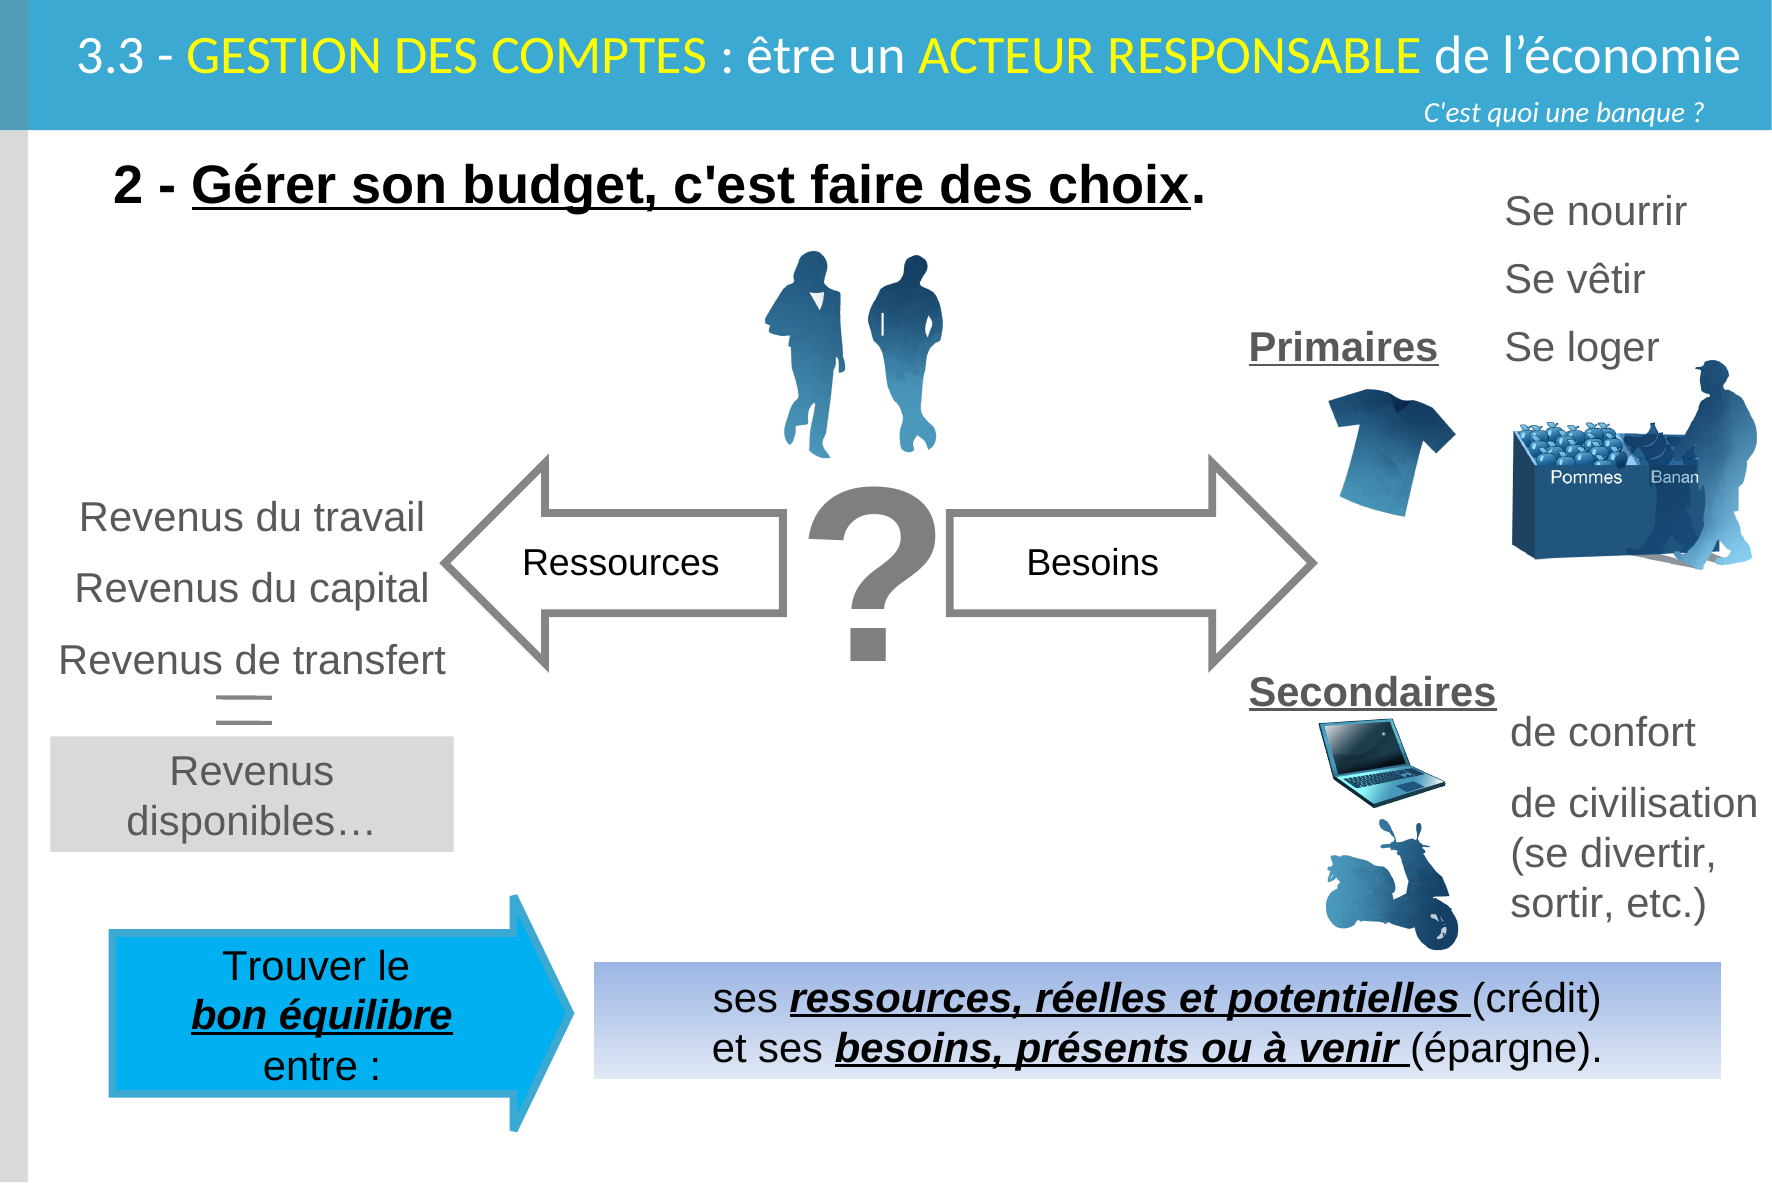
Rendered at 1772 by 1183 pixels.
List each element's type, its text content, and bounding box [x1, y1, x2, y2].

text_box Besoins [951, 530, 1234, 591]
list 2 - Gérer son budget, c'est faire des choix. [36, 149, 1265, 216]
text_box Primaires [1233, 311, 1454, 378]
text_box Secondaires [1233, 656, 1512, 723]
text_box Revenus du capital [50, 553, 454, 619]
picture [1280, 378, 1472, 548]
text_box Revenus disponibles… [50, 736, 454, 852]
text_box Revenus de transfert [36, 624, 468, 691]
text_box Trouver le bon équilibre entre : [112, 896, 571, 1131]
picture [1312, 723, 1472, 963]
text_box de civilisation (se divertir, sortir, etc.) [1495, 768, 1772, 934]
picture [740, 247, 1031, 463]
list 3.3 - GESTION DES COMPTES : être un ACTEUR RESPONSABLE de l’économie [0, 19, 1772, 86]
text_box Revenus du travail [50, 482, 454, 548]
text_box Ressources [458, 530, 782, 591]
text_box Se vêtir [1489, 244, 1673, 310]
text_box ? [782, 404, 950, 720]
text_box Se nourrir [1489, 176, 1703, 242]
text_box de confort [1495, 697, 1711, 763]
text_box ses ressources, réelles et potentielles (crédit) et ses besoins, présents ou à venir (épargne). [594, 962, 1721, 1079]
text_box Se loger [1489, 311, 1675, 378]
picture [1489, 343, 1767, 583]
